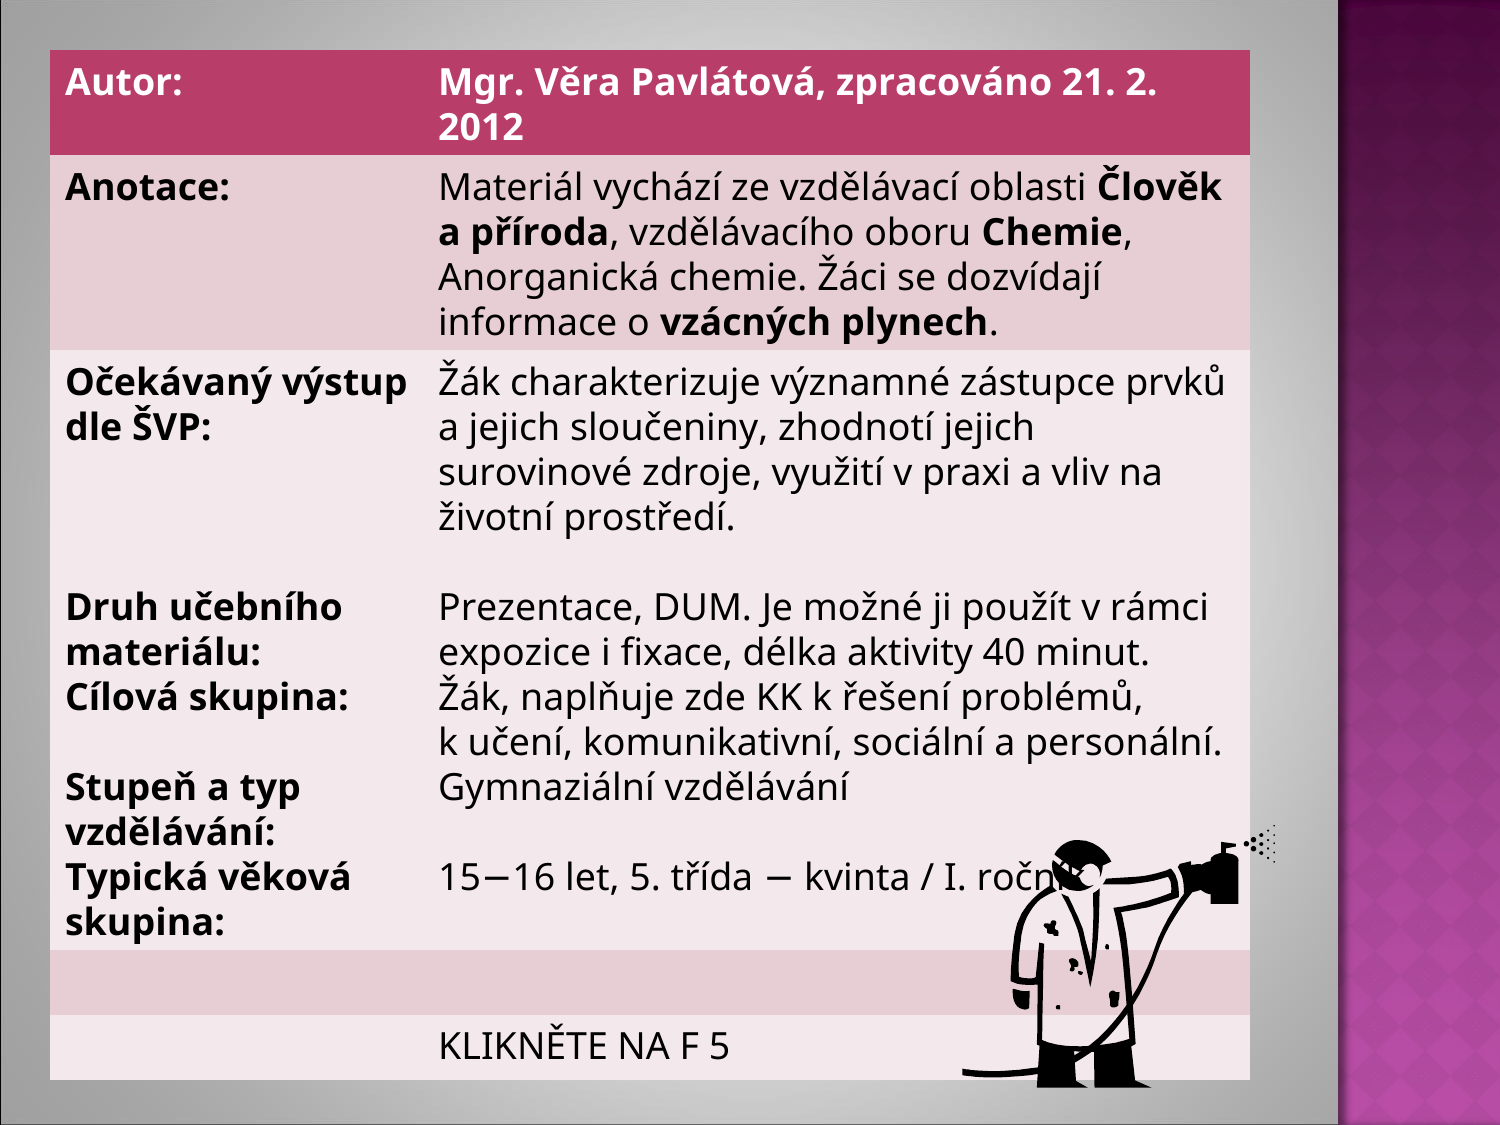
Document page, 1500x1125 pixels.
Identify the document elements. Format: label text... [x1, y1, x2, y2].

table_cell Materiál vychází ze vzdělávací oblasti Člověk a příroda, vzdělávacího oboru Chemie, Anorganická chemie. Žáci se dozvídají informace o vzácných plynech. [423, 155, 1250, 350]
table_cell Anotace: [50, 155, 423, 350]
table_cell KLIKNĚTE NA F 5 [423, 1015, 962, 1080]
picture [0, 0, 1500, 1125]
table_cell [50, 1015, 423, 1080]
table_cell [50, 950, 423, 1015]
table_cell [423, 950, 962, 1015]
table_header Autor: [50, 50, 423, 155]
table_cell Očekávaný výstup dle ŠVP: Druh učebního materiálu: Cílová skupina: Stupeň a typ vzdělávání: Typická věková skupina: [50, 350, 423, 950]
table_header Mgr. Věra Pavlátová, zpracováno 21. 2. 2012 [423, 50, 1250, 155]
table_cell Žák charakterizuje významné zástupce prvků a jejich sloučeniny, zhodnotí jejich surovinové zdroje, využití v praxi a vliv na životní prostředí. Prezentace, DUM. Je možné ji použít v rámci expozice i fixace, délka aktivity 40 minut. Žák, naplňuje zde KK k řešení problémů, k učení, komunikativní, sociální a personální. Gymnaziální vzdělávání 15−16 let, 5. třída − kvinta / I. ročník [423, 350, 1250, 950]
